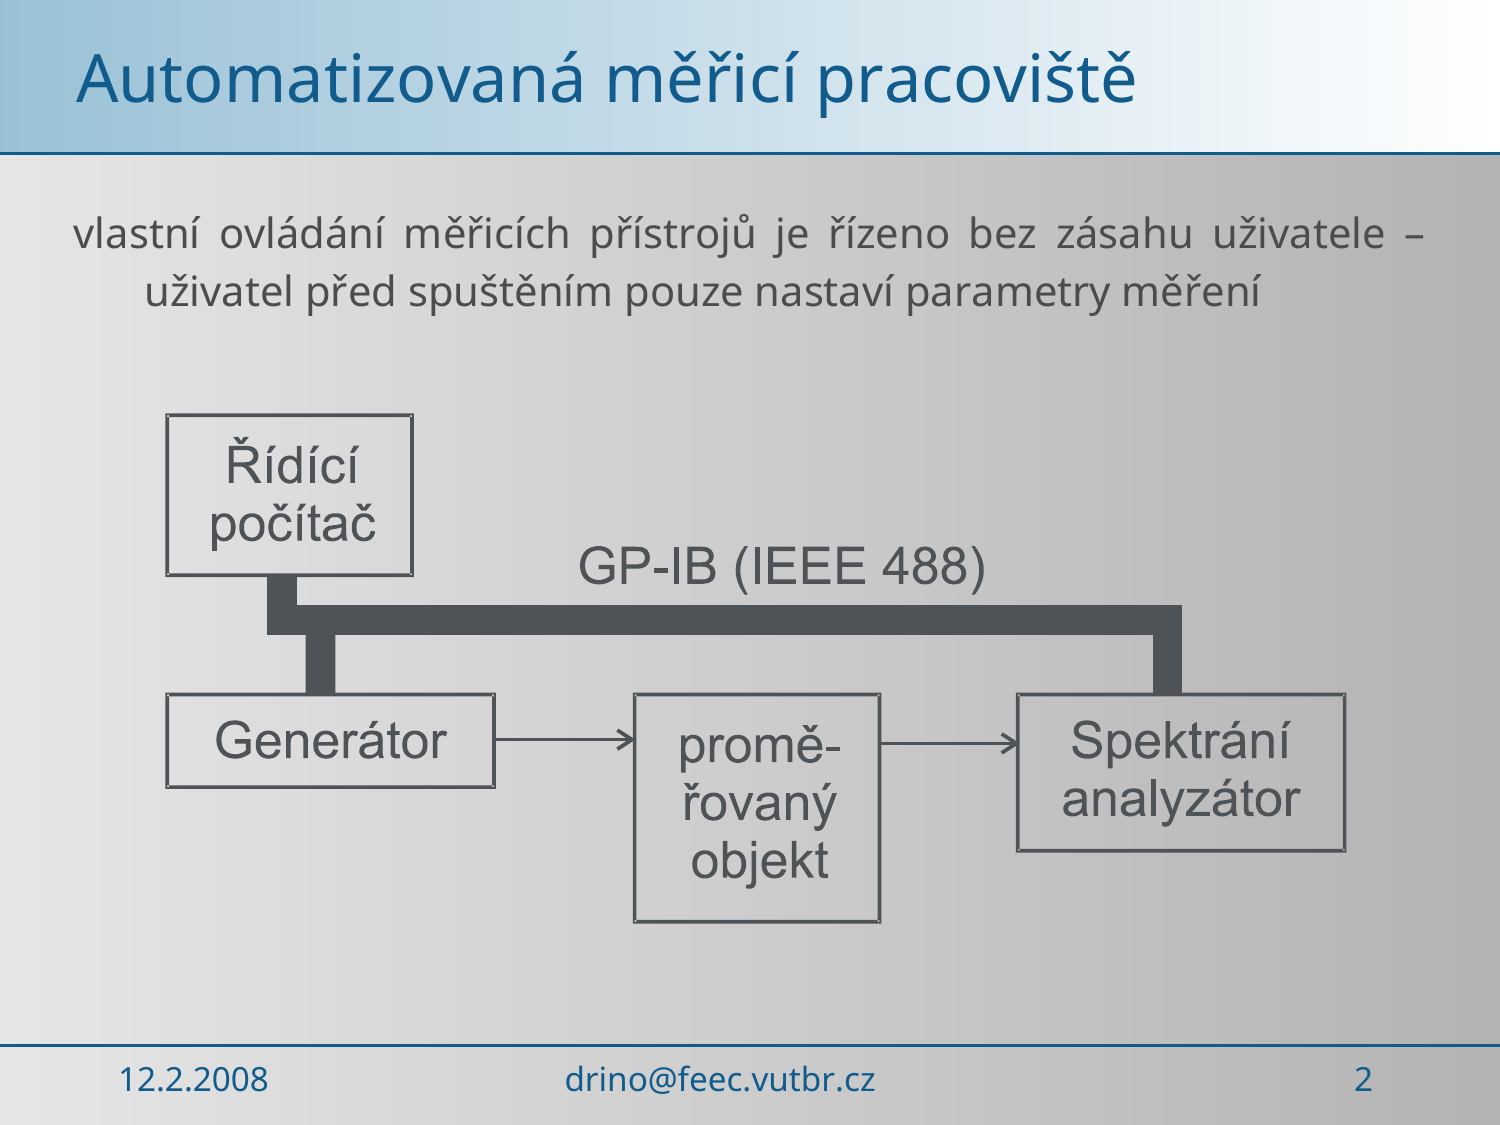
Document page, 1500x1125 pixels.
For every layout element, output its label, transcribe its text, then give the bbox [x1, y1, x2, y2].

text_box 12.2.2008 [103, 1049, 432, 1125]
text_box vlastní ovládání měřicích přístrojů je řízeno bez zásahu uživatele – uživatel před spuštěním pouze nastaví parametry měření [59, 196, 1442, 327]
title Automatizovaná měřicí pracoviště [0, 0, 1500, 152]
picture [165, 413, 1347, 924]
text_box <číslo> [1075, 1049, 1388, 1125]
text_box drino@feec.vutbr.cz [454, 1049, 987, 1125]
